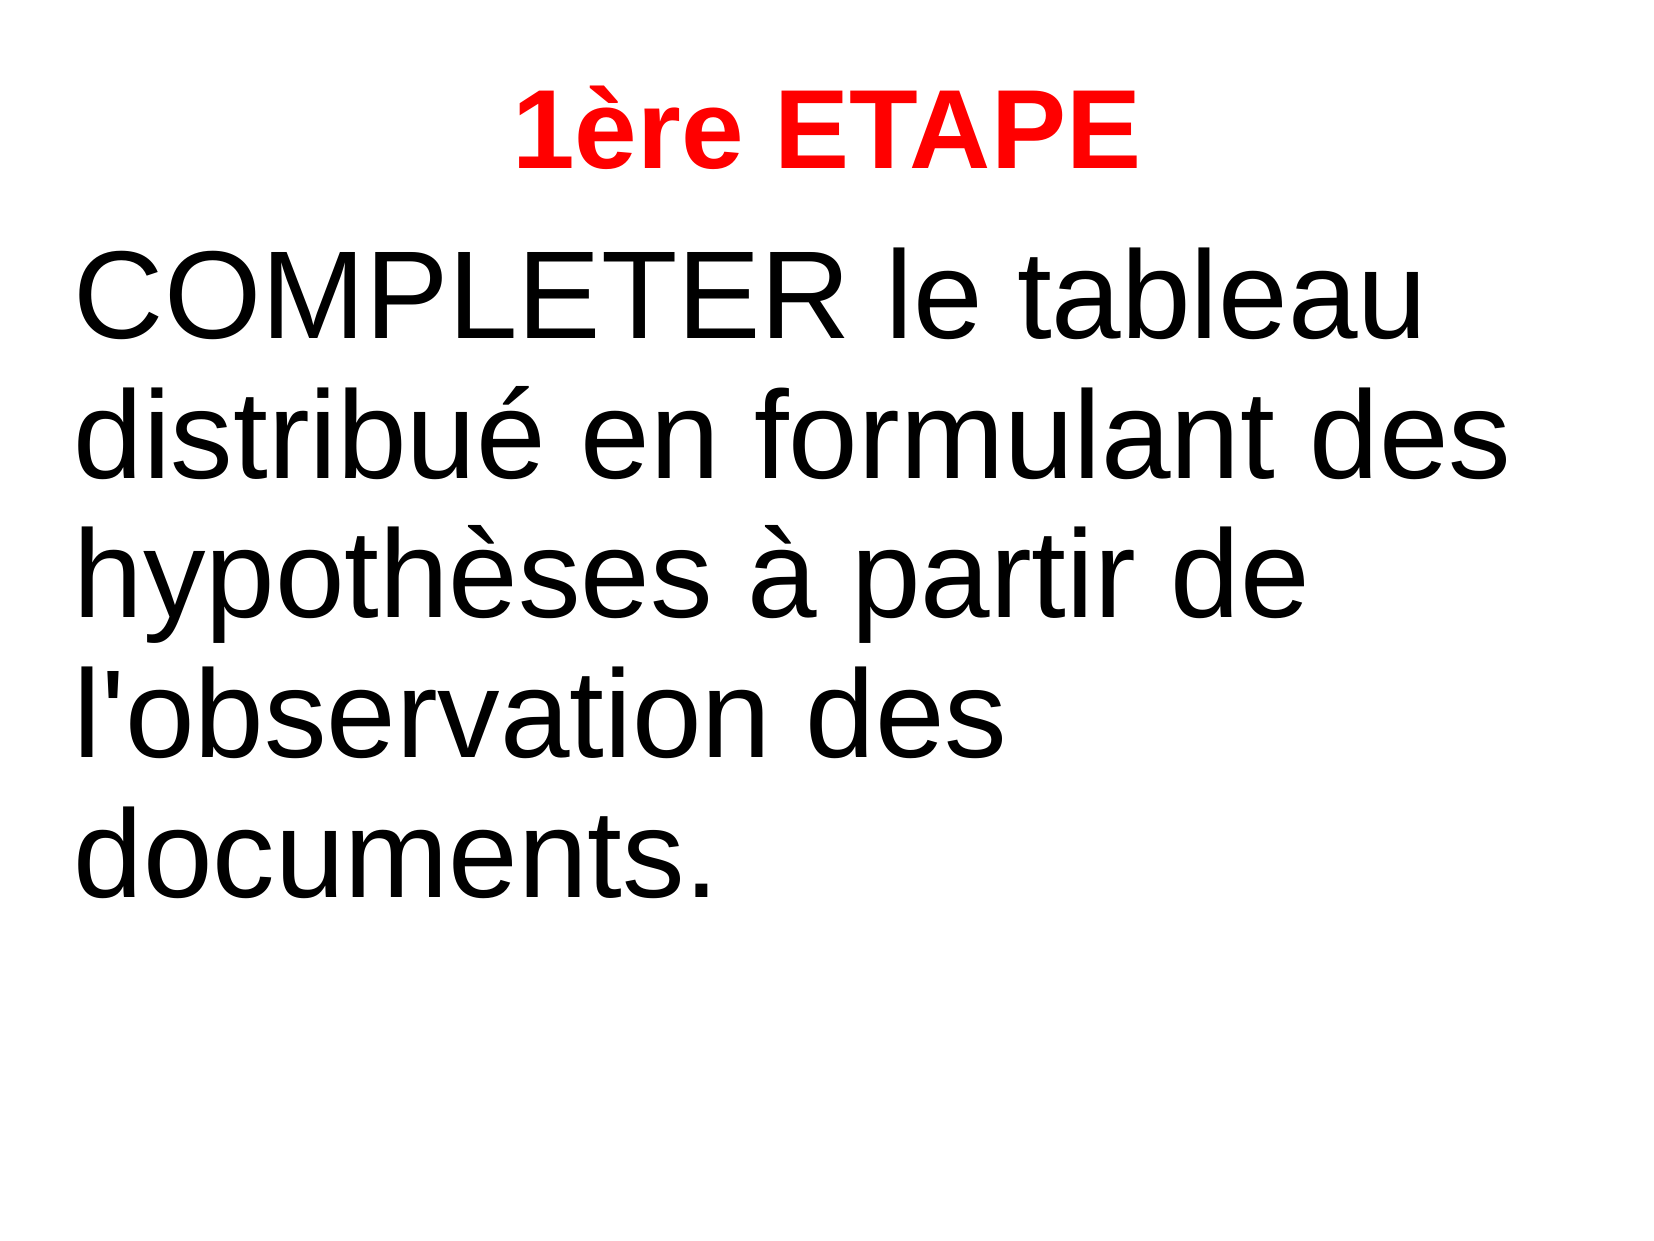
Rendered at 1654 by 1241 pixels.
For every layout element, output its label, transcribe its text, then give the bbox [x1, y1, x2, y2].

text_box COMPLETER le tableau distribué en formulant des hypothèses à partir de l'observation des documents. [59, 217, 1595, 1007]
text_box 1ère ETAPE [59, 59, 1595, 217]
